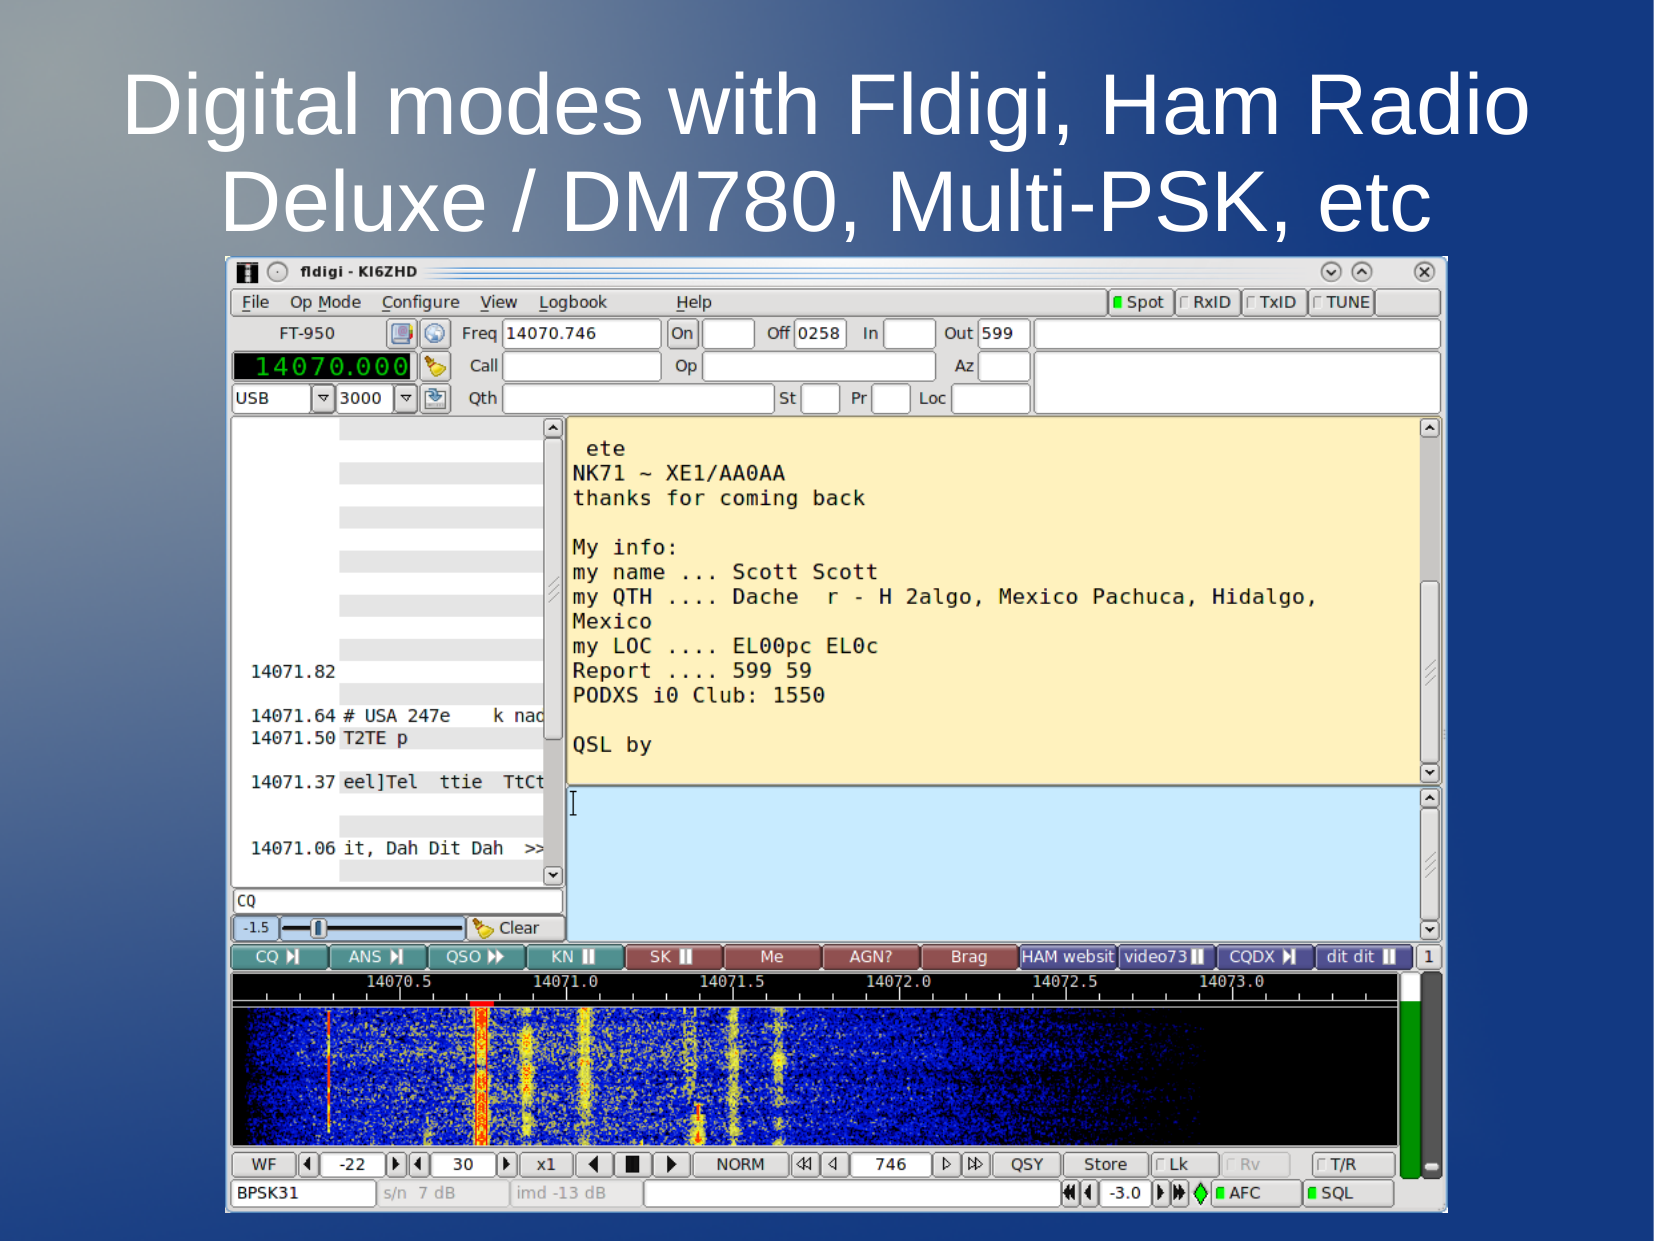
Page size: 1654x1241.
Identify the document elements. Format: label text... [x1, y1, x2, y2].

title Digital modes with Fldigi, Ham Radio Deluxe / DM780, Multi-PSK, etc [82, 49, 1571, 257]
picture [0, 0, 1654, 1241]
